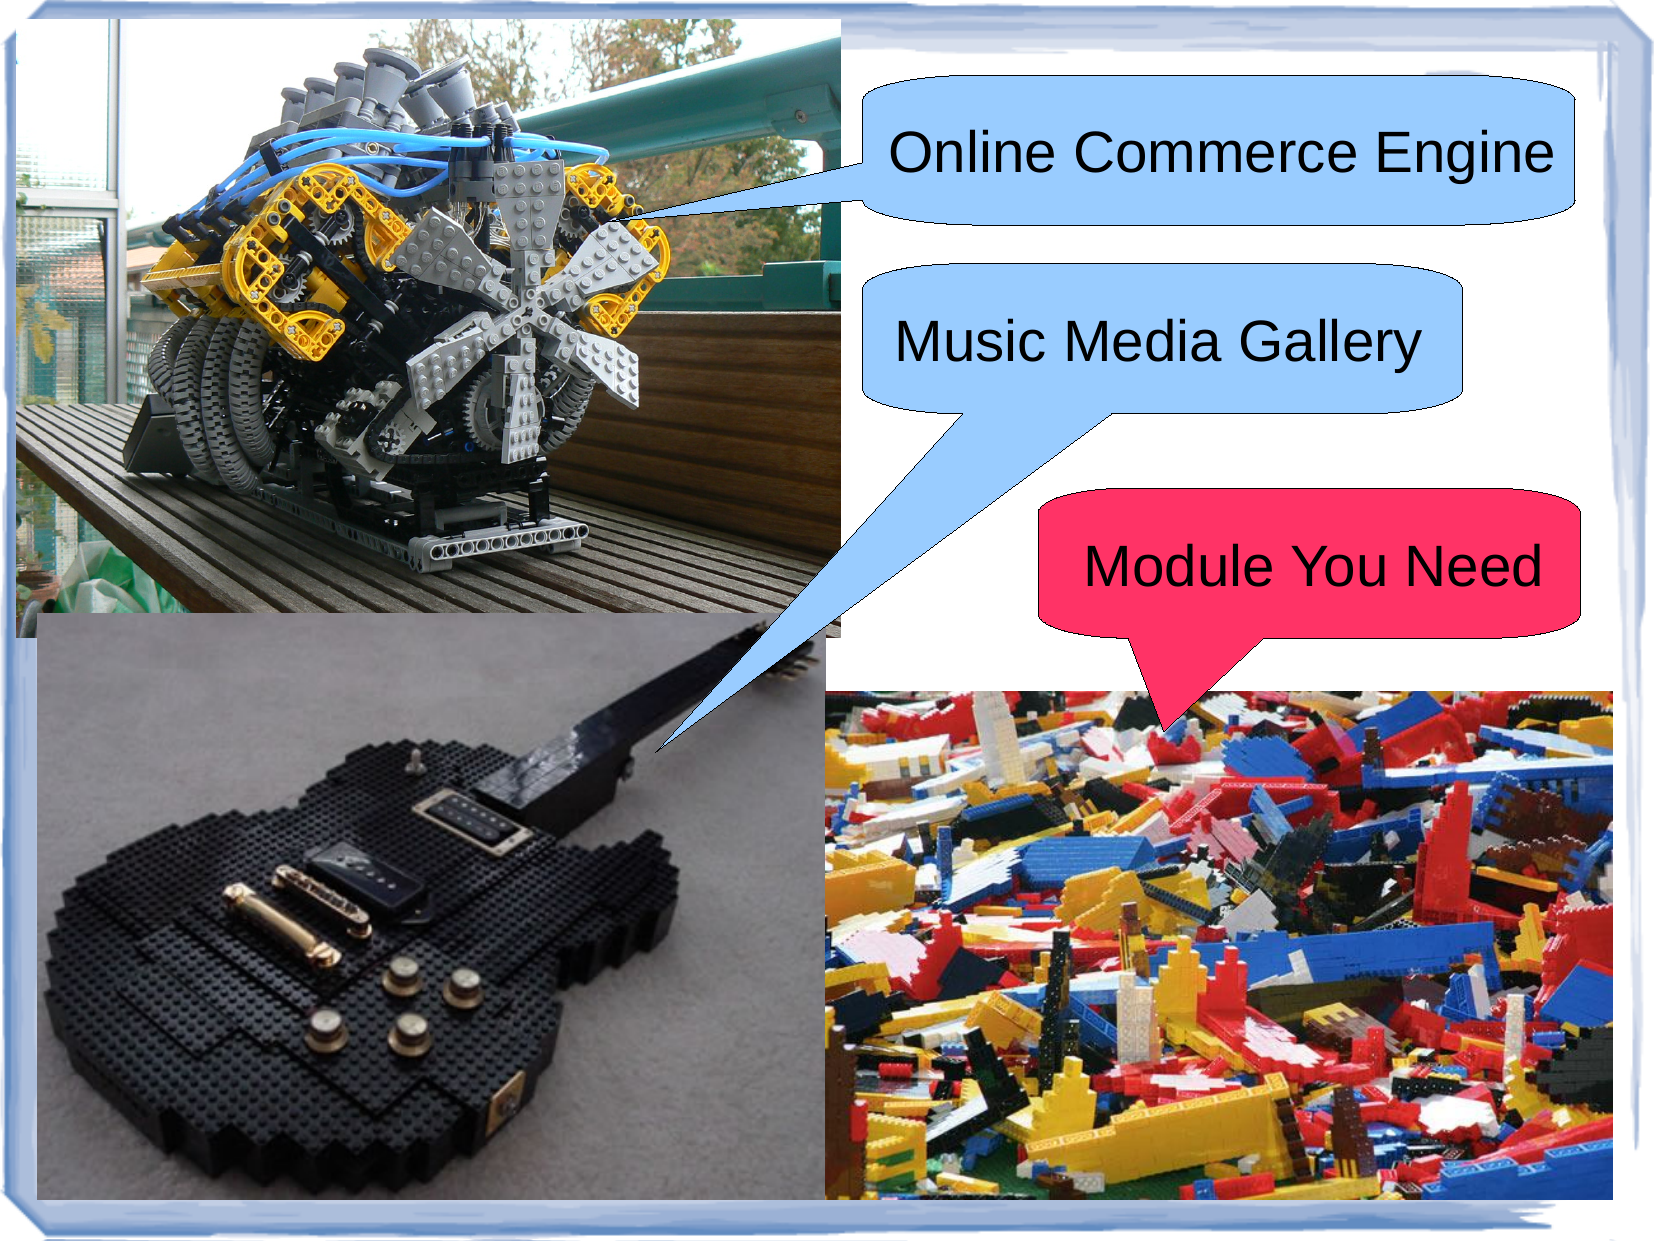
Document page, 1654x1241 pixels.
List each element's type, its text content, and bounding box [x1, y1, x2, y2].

text_box Online Commerce Engine [874, 112, 1572, 193]
picture [0, 0, 1654, 1241]
text_box Music Media Gallery [879, 301, 1439, 382]
text_box [607, 75, 1576, 226]
text_box Module You Need [1069, 525, 1560, 606]
text_box [1038, 488, 1581, 732]
text_box [655, 263, 1463, 753]
